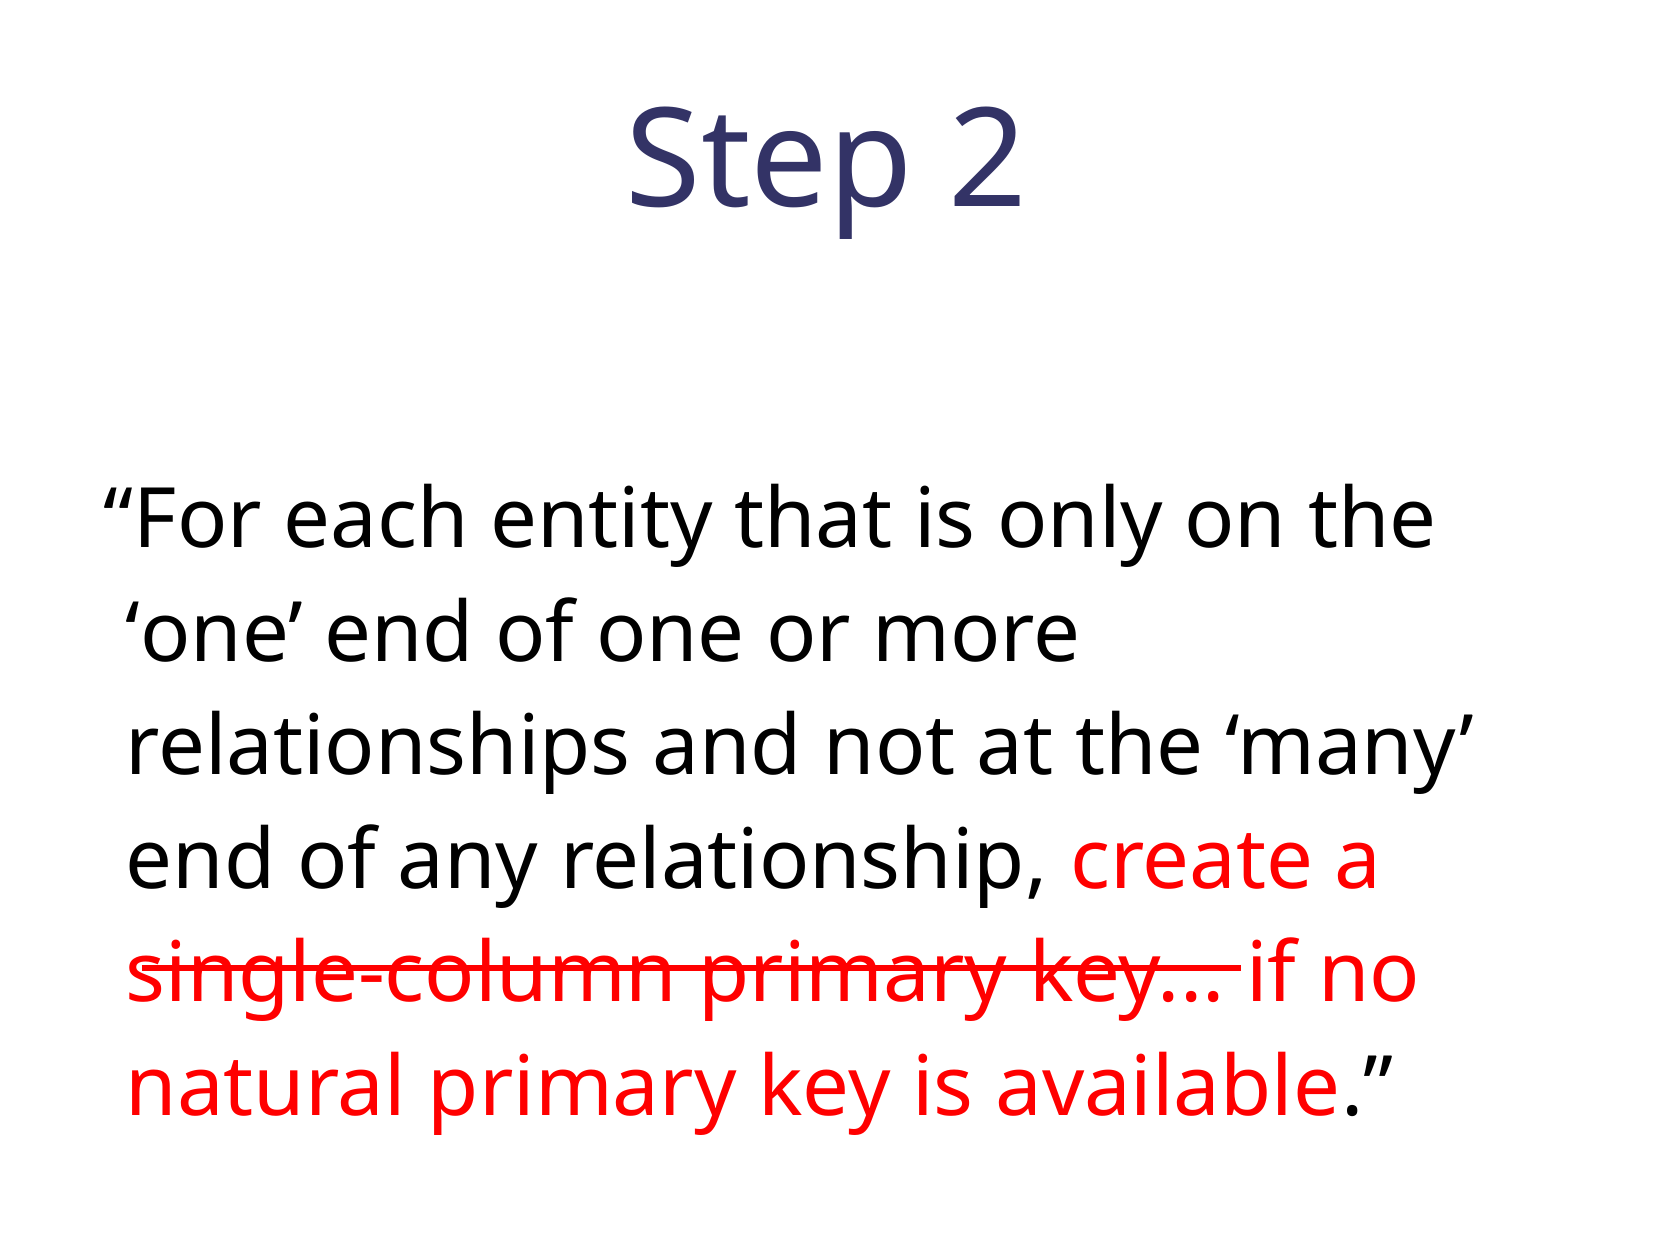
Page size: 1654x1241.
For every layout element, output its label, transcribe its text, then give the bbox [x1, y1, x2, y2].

subtitle “For each entity that is only on the ‘one’ end of one or more relationships and not at the ‘many’ end of any relationship, create a single-column primary key... if no natural primary key is available.” [104, 458, 1635, 1067]
title Step 2 [82, 56, 1571, 250]
